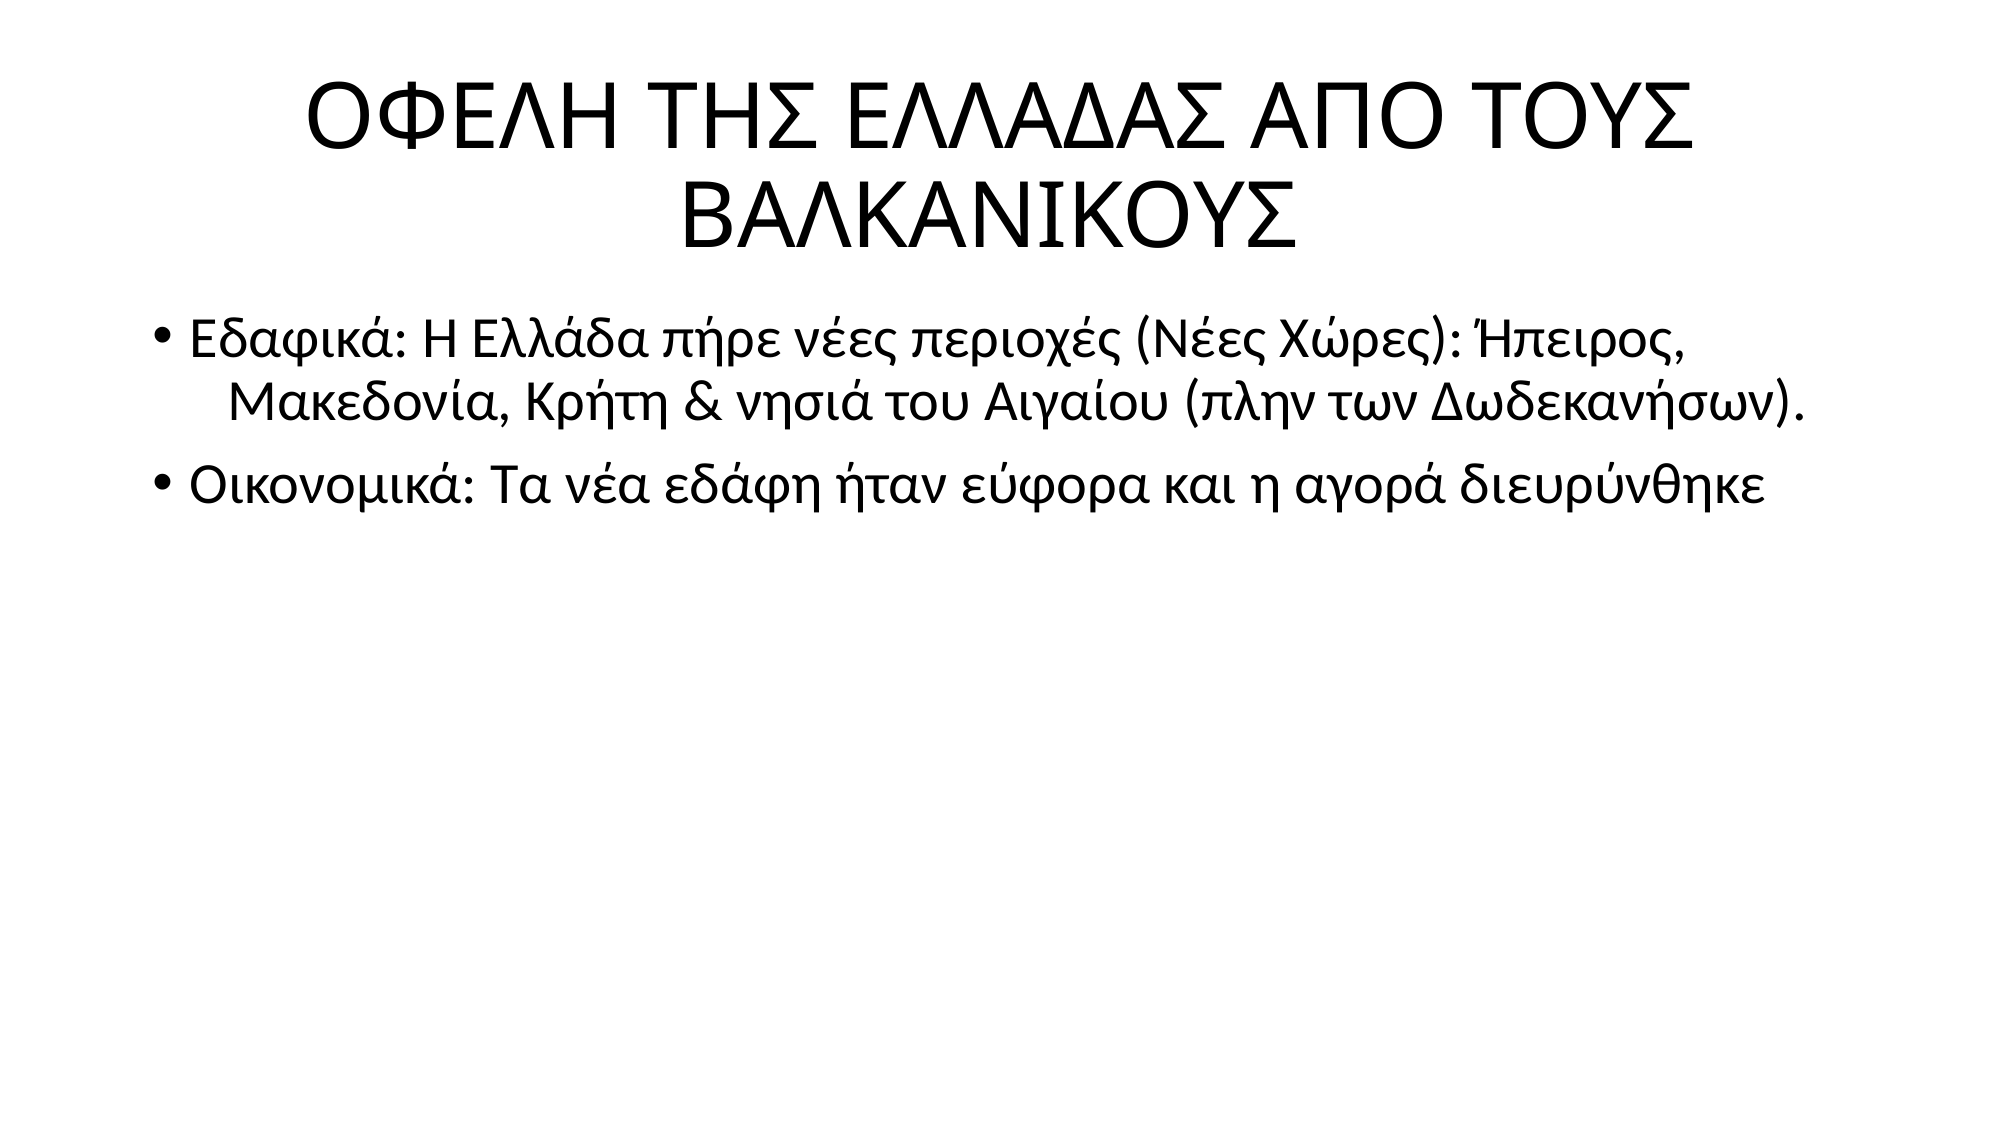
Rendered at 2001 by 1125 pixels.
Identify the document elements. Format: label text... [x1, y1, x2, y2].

title ΟΦΕΛΗ ΤΗΣ ΕΛΛΑΔΑΣ ΑΠΟ ΤΟΥΣ ΒΑΛΚΑΝΙΚΟΥΣ [137, 59, 1863, 278]
list Εδαφικά: Η Ελλάδα πήρε νέες περιοχές (Νέες Χώρες): Ήπειρος, Μακεδονία, Κρήτη & νησιά του Αιγαίου (πλην των Δωδεκανήσων). Οικονομικά: Τα νέα εδάφη ήταν εύφορα και η αγορά διευρύνθηκε [137, 299, 1863, 1014]
